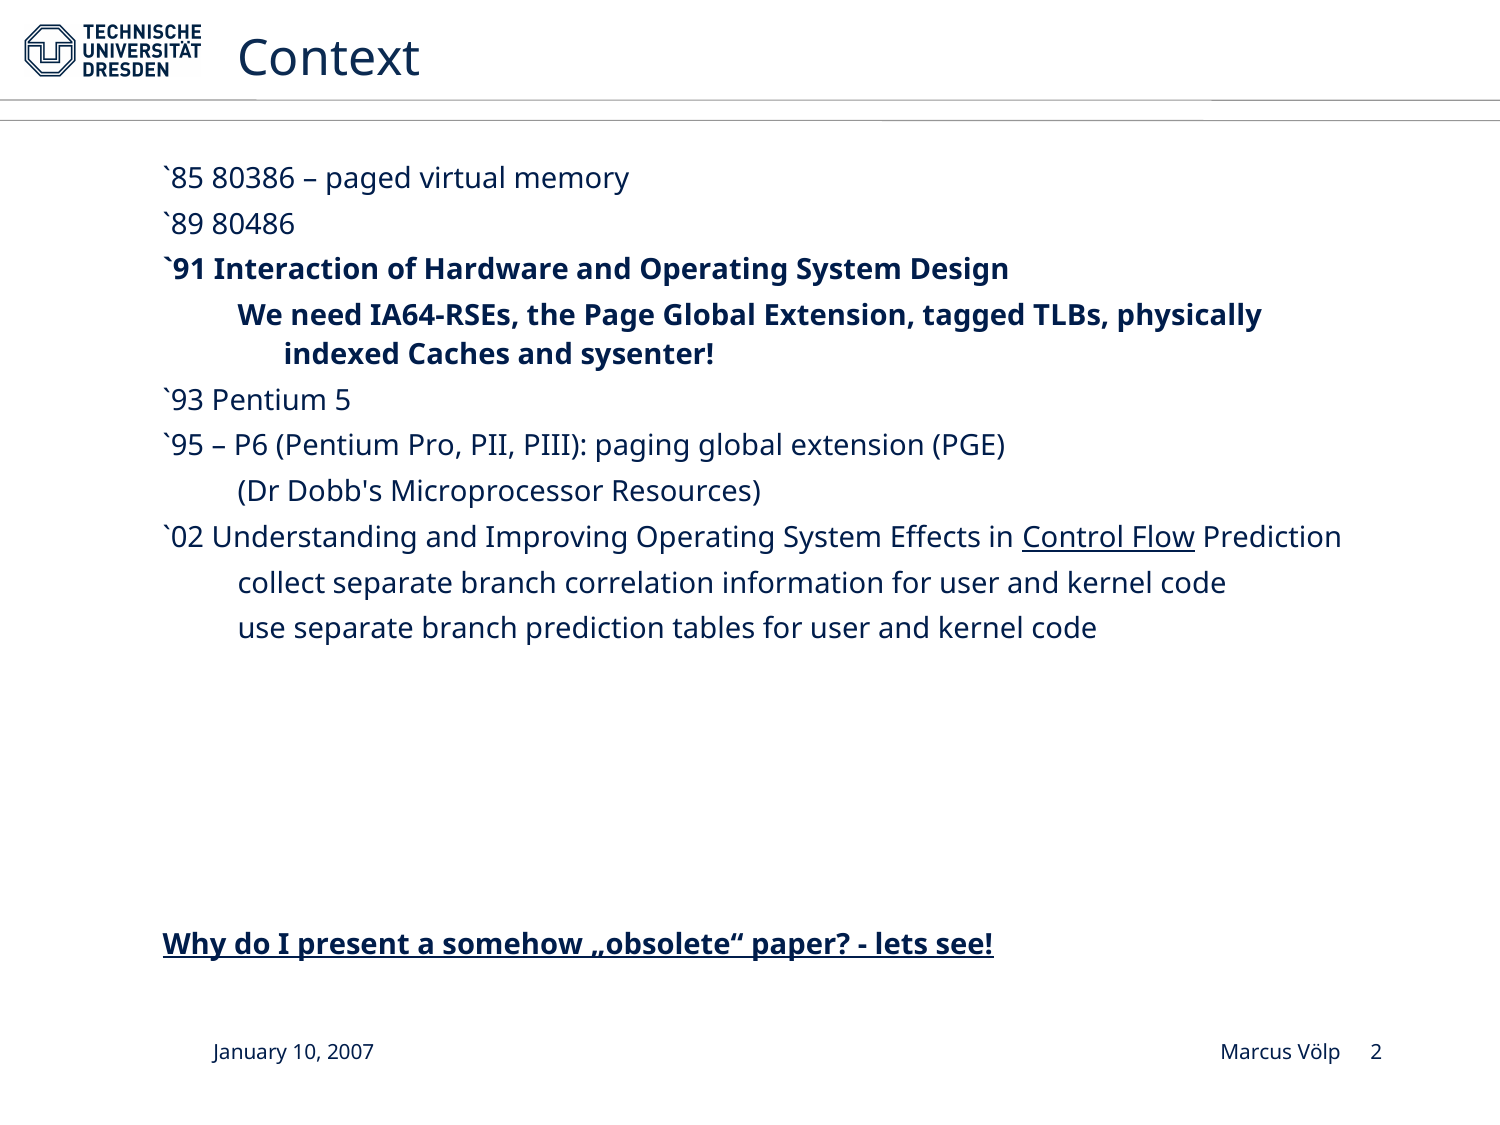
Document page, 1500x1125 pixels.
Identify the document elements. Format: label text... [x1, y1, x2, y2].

picture [24, 24, 201, 77]
title Context [237, 12, 1437, 100]
list `85 80386 – paged virtual memory `89 80486 `91 Interaction of Hardware and Operating System Design We need IA64-RSEs, the Page Global Extension, tagged TLBs, physically indexed Caches and sysenter! `93 Pentium 5 `95 – P6 (Pentium Pro, PII, PIII): paging global extension (PGE) (Dr Dobb's Microprocessor Resources) `02 Understanding and Improving Operating System Effects in Control Flow Prediction collect separate branch correlation information for user and kernel code use separate branch prediction tables for user and kernel code Why do I present a somehow „obsolete“ paper? - lets see! [162, 149, 1387, 1000]
